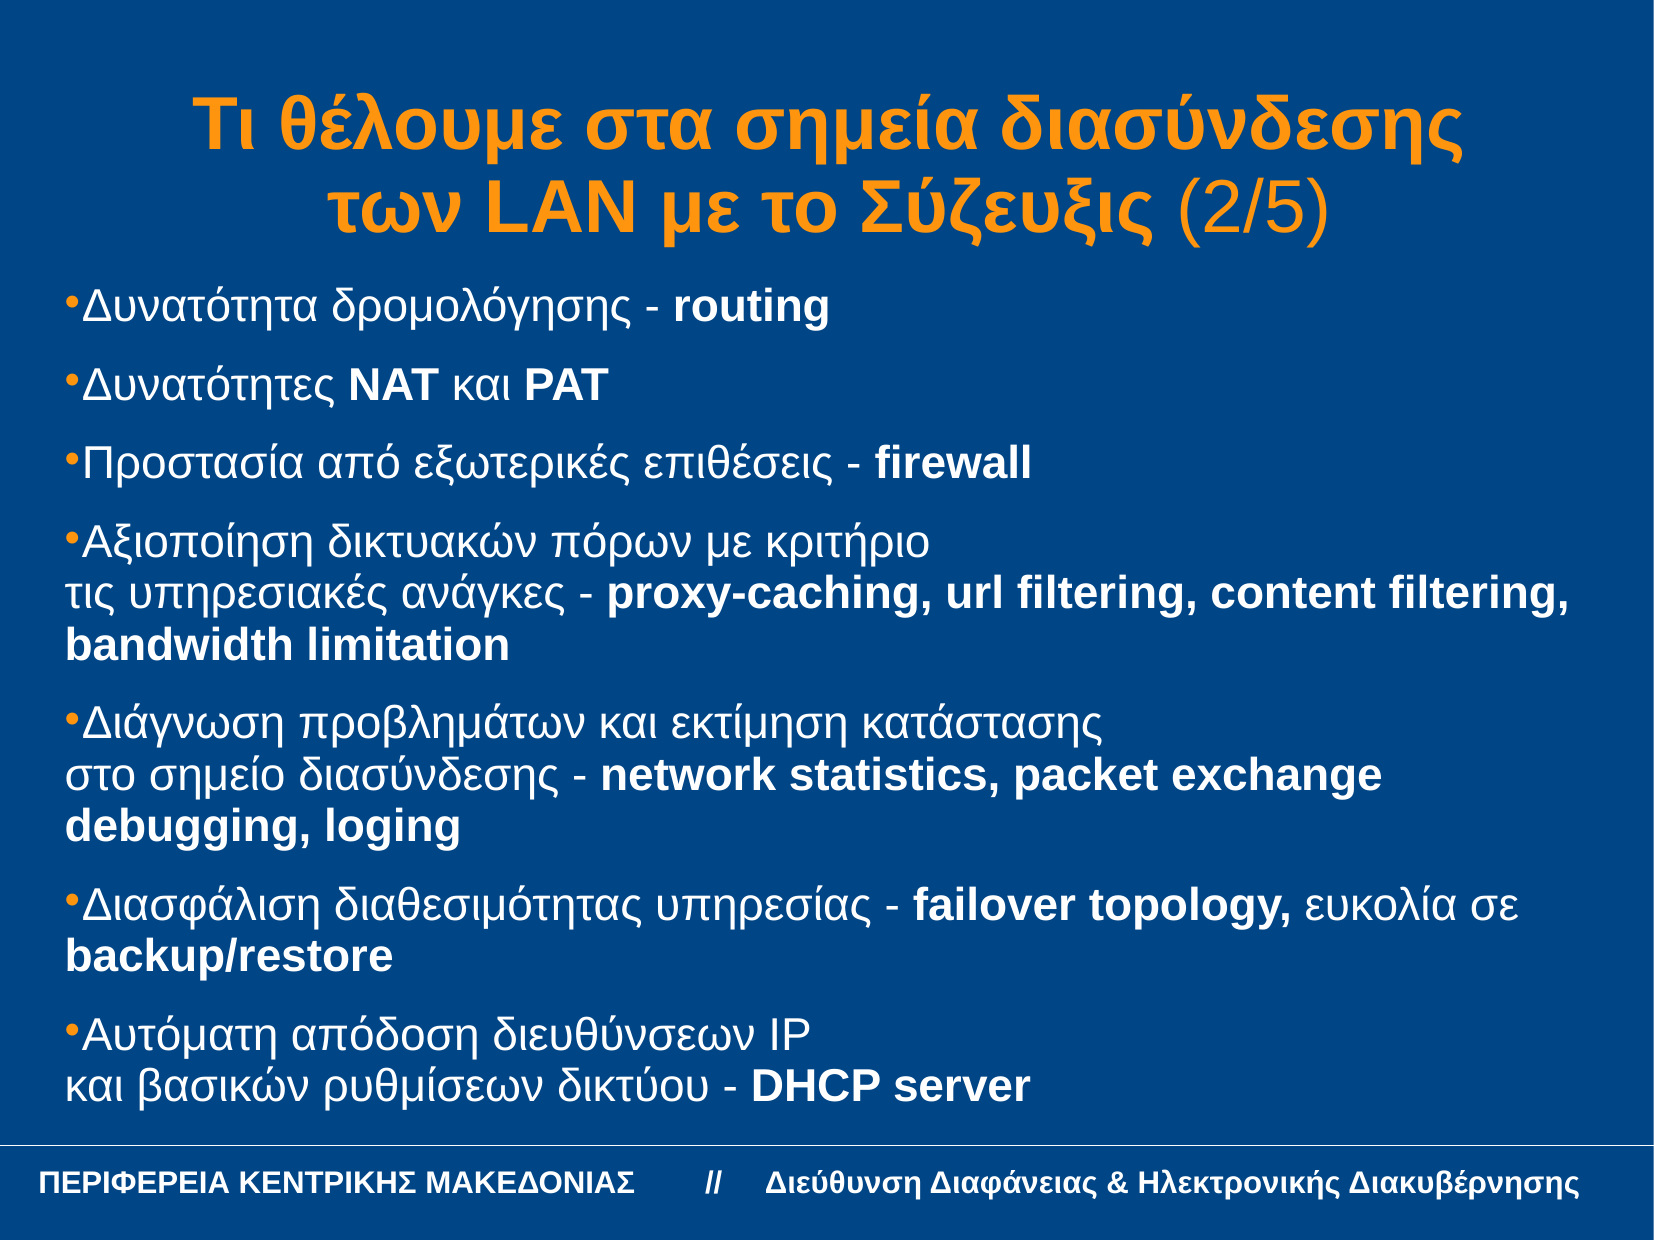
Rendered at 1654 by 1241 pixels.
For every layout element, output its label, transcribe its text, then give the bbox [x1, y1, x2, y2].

list Δυνατότητα δρομολόγησης - routing Δυνατότητες NAT και PAT Προστασία από εξωτερικές επιθέσεις - firewall Αξιοποίηση δικτυακών πόρων με κριτήριο τις υπηρεσιακές ανάγκες - proxy-caching, url filtering, content filtering, bandwidth limitation Διάγνωση προβλημάτων και εκτίμηση κατάστασης στο σημείο διασύνδεσης - network statistics, packet exchange debugging, loging Διασφάλιση διαθεσιμότητας υπηρεσίας - failover topology, ευκολία σε backup/restore Αυτόματη απόδοση διευθύνσεων IP και βασικών ρυθμίσεων δικτύου - DHCP server [64, 275, 1637, 1122]
text_box Τι θέλουμε στα σημεία διασύνδεσης των LAN με το Σύζευξις (2/5) [85, 60, 1574, 266]
text_box ΠΕΡΙΦΕΡΕΙΑ ΚΕΝΤΡΙΚΗΣ ΜΑΚΕΔΟΝΙΑΣ // Διεύθυνση Διαφάνειας & Ηλεκτρονικής Διακυβέρνησης [23, 1157, 1654, 1208]
